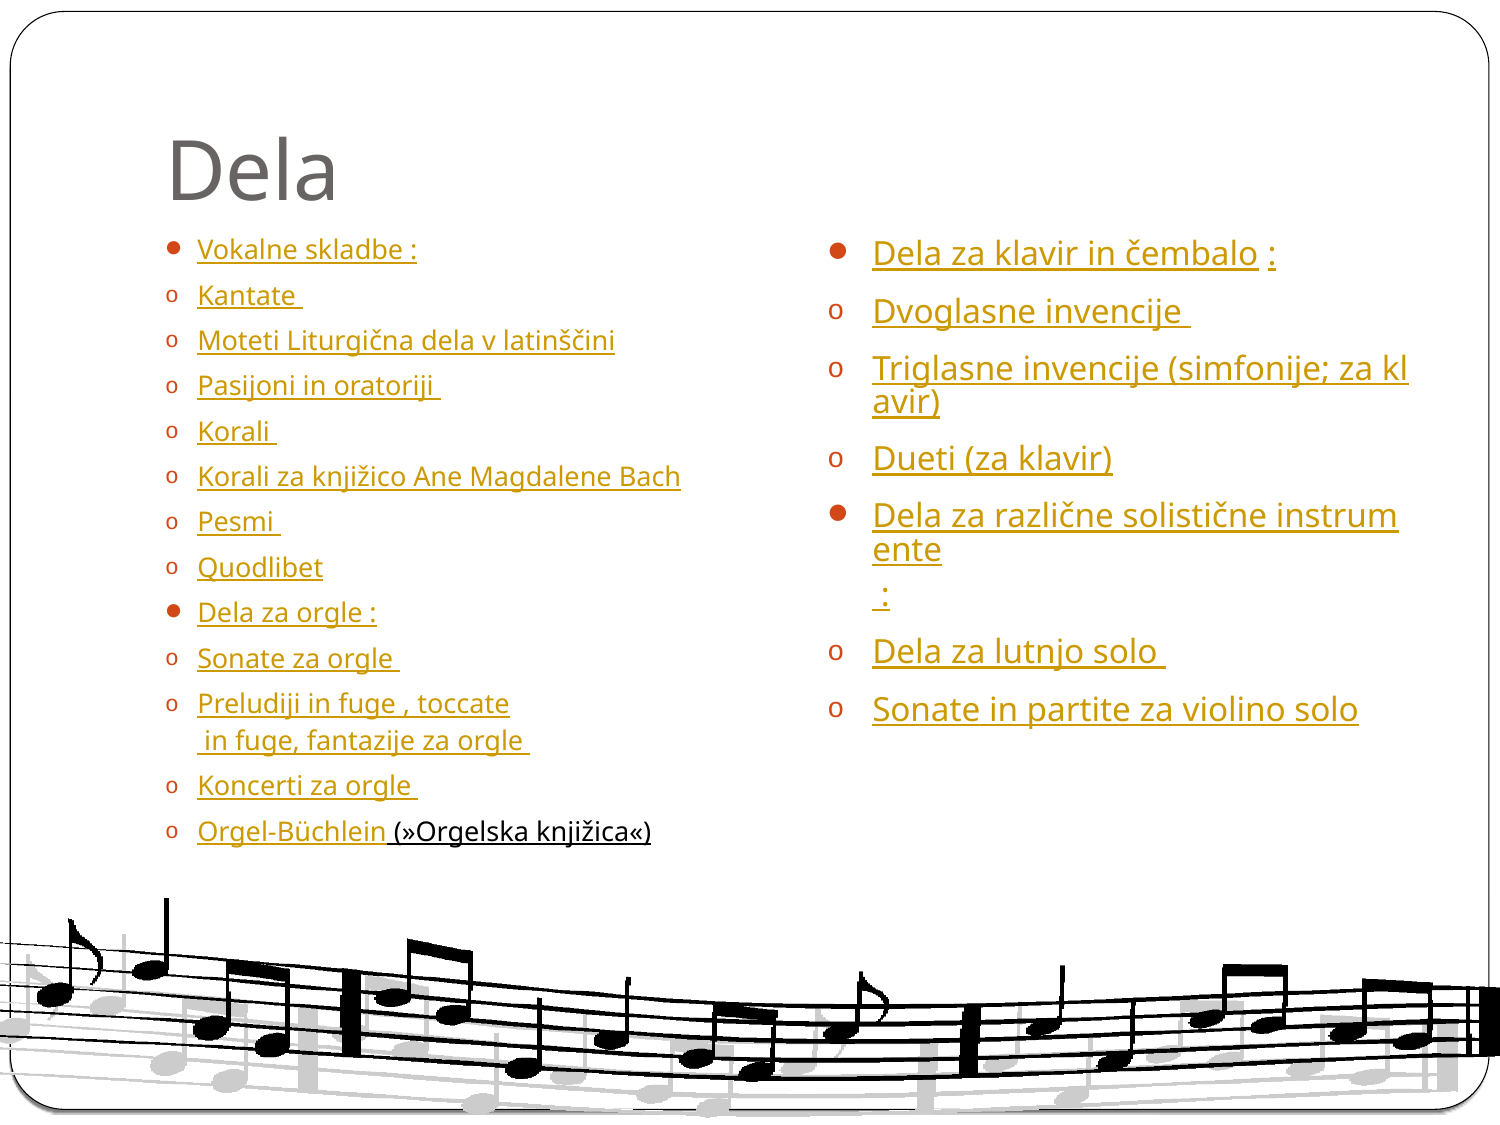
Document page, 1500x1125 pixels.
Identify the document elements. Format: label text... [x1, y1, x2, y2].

list Vokalne skladbe : Kantate Moteti Liturgična dela v latinščini Pasijoni in oratoriji Korali Korali za knjižico Ane Magdalene Bach Pesmi Quodlibet Dela za orgle : Sonate za orgle Preludiji in fuge , toccate in fuge, fantazije za orgle Koncerti za orgle Orgel-Büchlein (»Orgelska knjižica«) [150, 224, 763, 863]
title Dela [150, 44, 1425, 233]
picture [0, 869, 1500, 1125]
list Dela za klavir in čembalo : Dvoglasne invencije Triglasne invencije (simfonije; za klavir) Dueti (za klavir) Dela za različne solistične instrumente : Dela za lutnjo solo Sonate in partite za violino solo [812, 224, 1425, 863]
